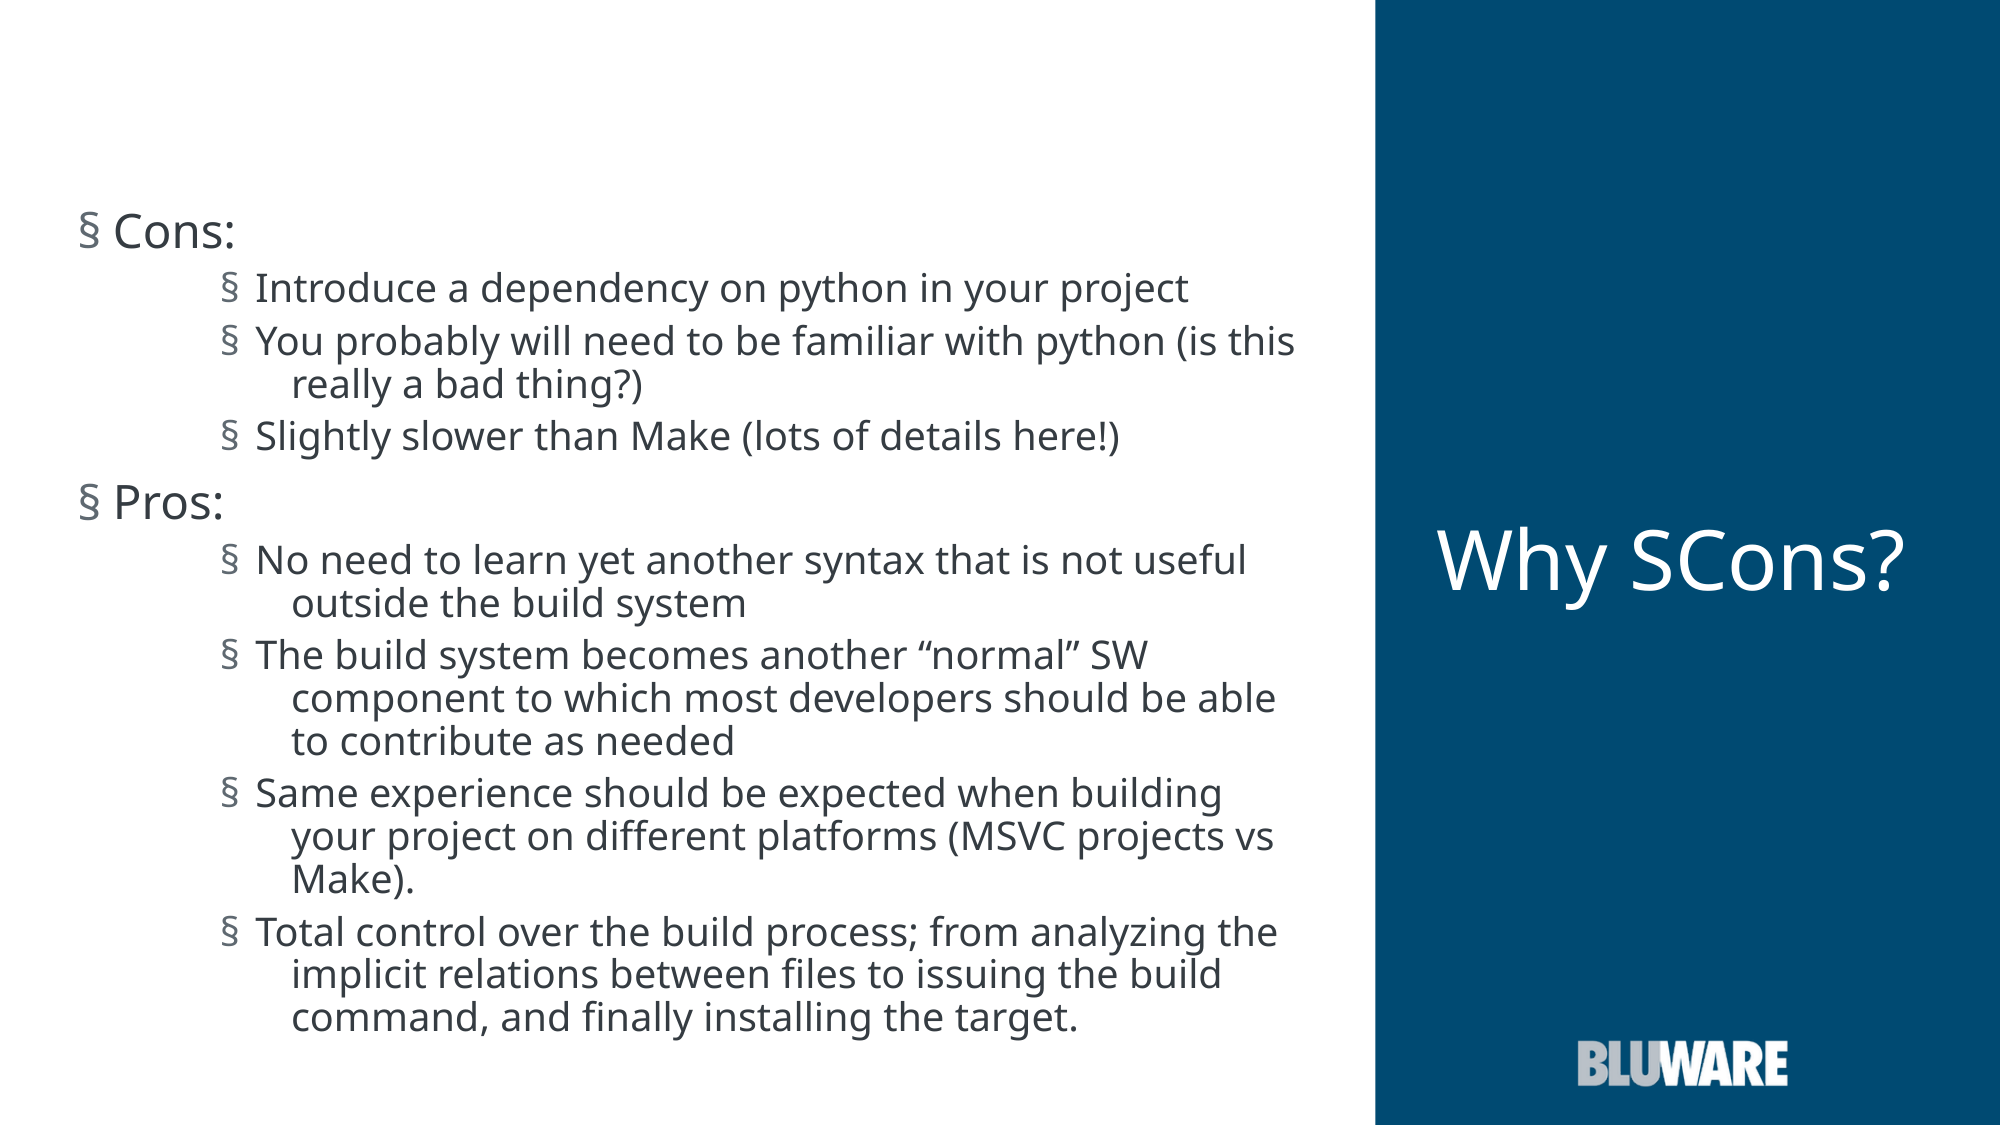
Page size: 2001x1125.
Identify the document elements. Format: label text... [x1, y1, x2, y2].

title Why SCons? [1421, 1, 1945, 1125]
list Cons: Introduce a dependency on python in your project You probably will need to be familiar with python (is this really a bad thing?) Slightly slower than Make (lots of details here!) Pros: No need to learn yet another syntax that is not useful outside the build system The build system becomes another “normal” SW component to which most developers should be able to contribute as needed Same experience should be expected when building your project on different platforms (MSVC projects vs Make). Total control over the build process; from analyzing the implicit relations between files to issuing the build command, and finally installing the target. [62, 200, 1321, 1048]
